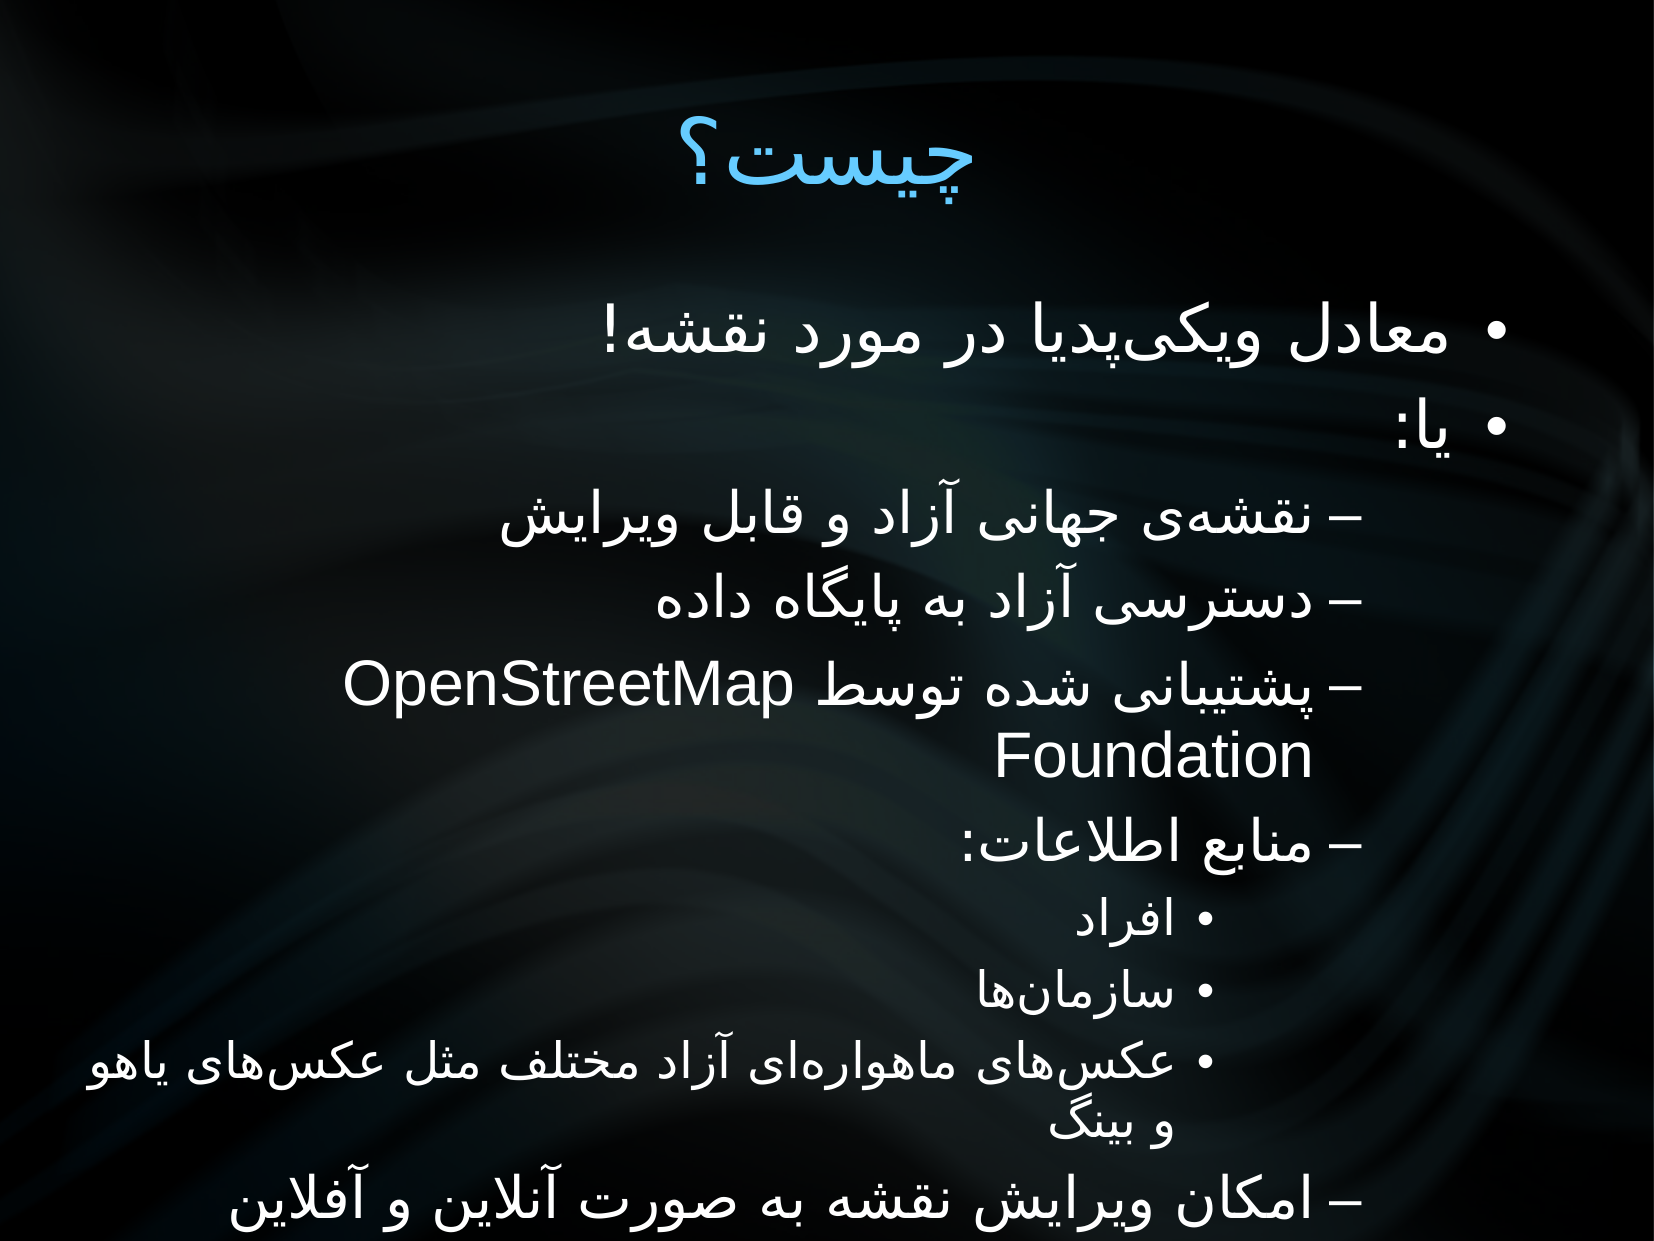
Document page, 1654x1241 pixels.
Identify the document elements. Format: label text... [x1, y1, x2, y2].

title چیست؟ [82, 49, 1571, 257]
list معادل ویکی‌پدیا در مورد نقشه! یا: نقشه‌ی جهانی آزاد و قابل ویرایش دسترسی آزاد به پایگاه داده پشتیبانی شده توسط OpenStreetMap Foundation منابع اطلاعات: افراد سازمان‌ها عکس‌های ماهواره‌ای آزاد مختلف مثل عکس‌های یاهو و بینگ امکان ویرایش نقشه به صورت آنلاین و آفلاین توسعه نرم‌افزارها و زیرساخت‌ها به صورت آزاد [82, 290, 1571, 1010]
